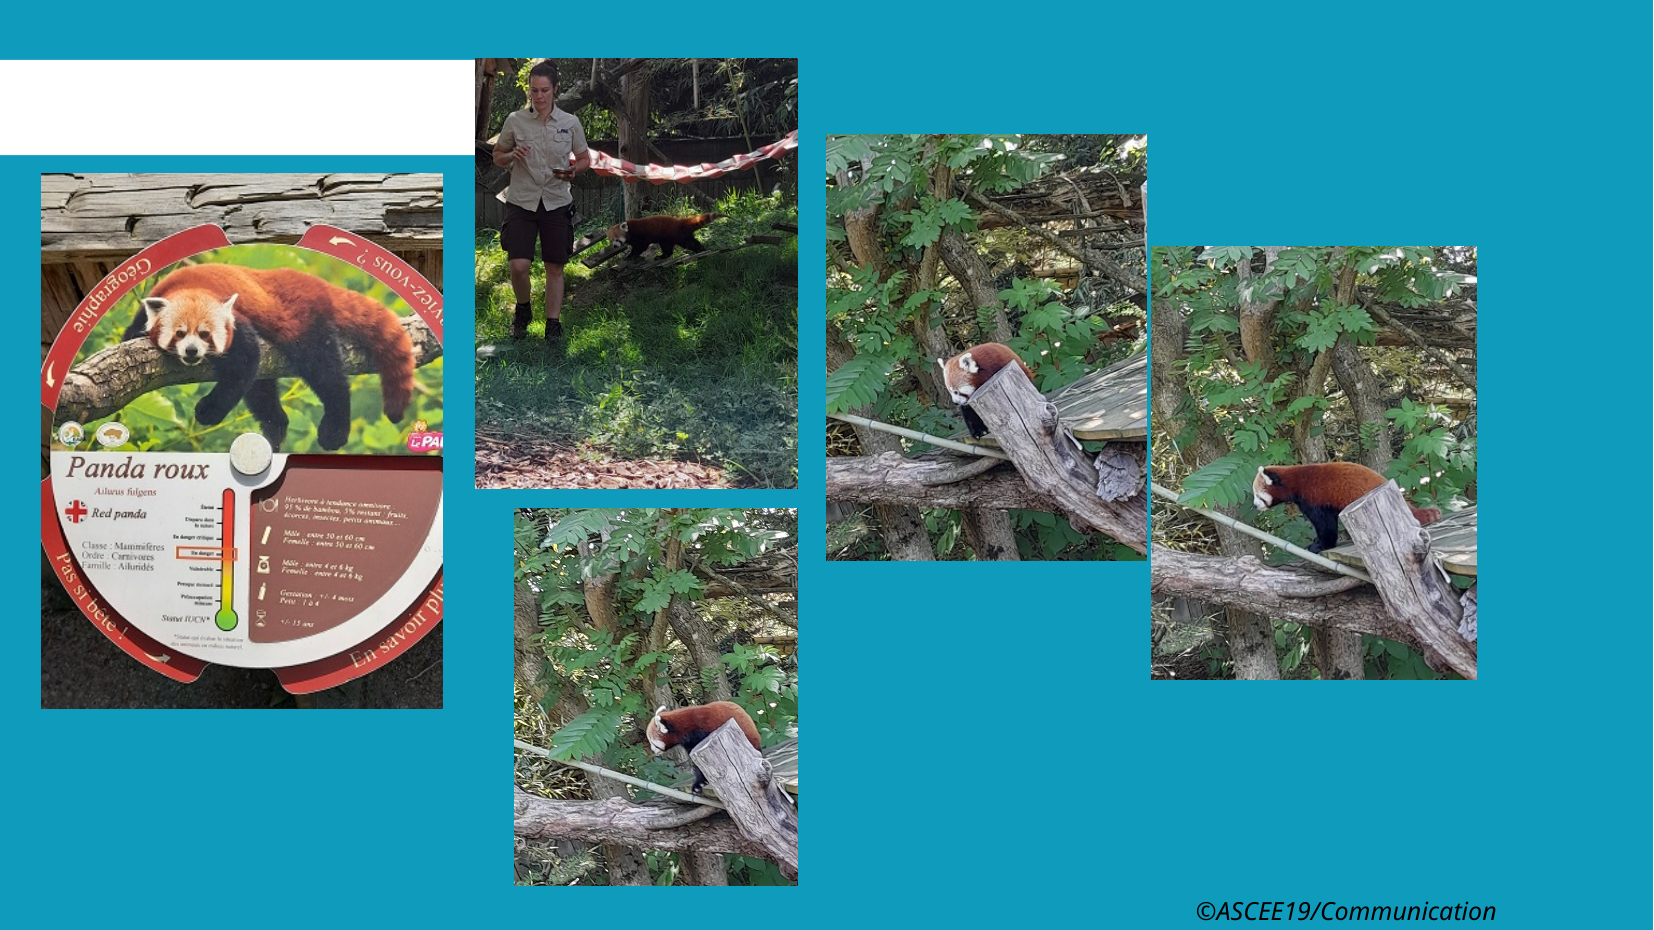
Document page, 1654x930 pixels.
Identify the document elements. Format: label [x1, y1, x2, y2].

picture [1152, 247, 1476, 679]
picture [475, 59, 797, 488]
picture [42, 174, 442, 708]
picture [515, 509, 797, 885]
picture [827, 135, 1146, 560]
